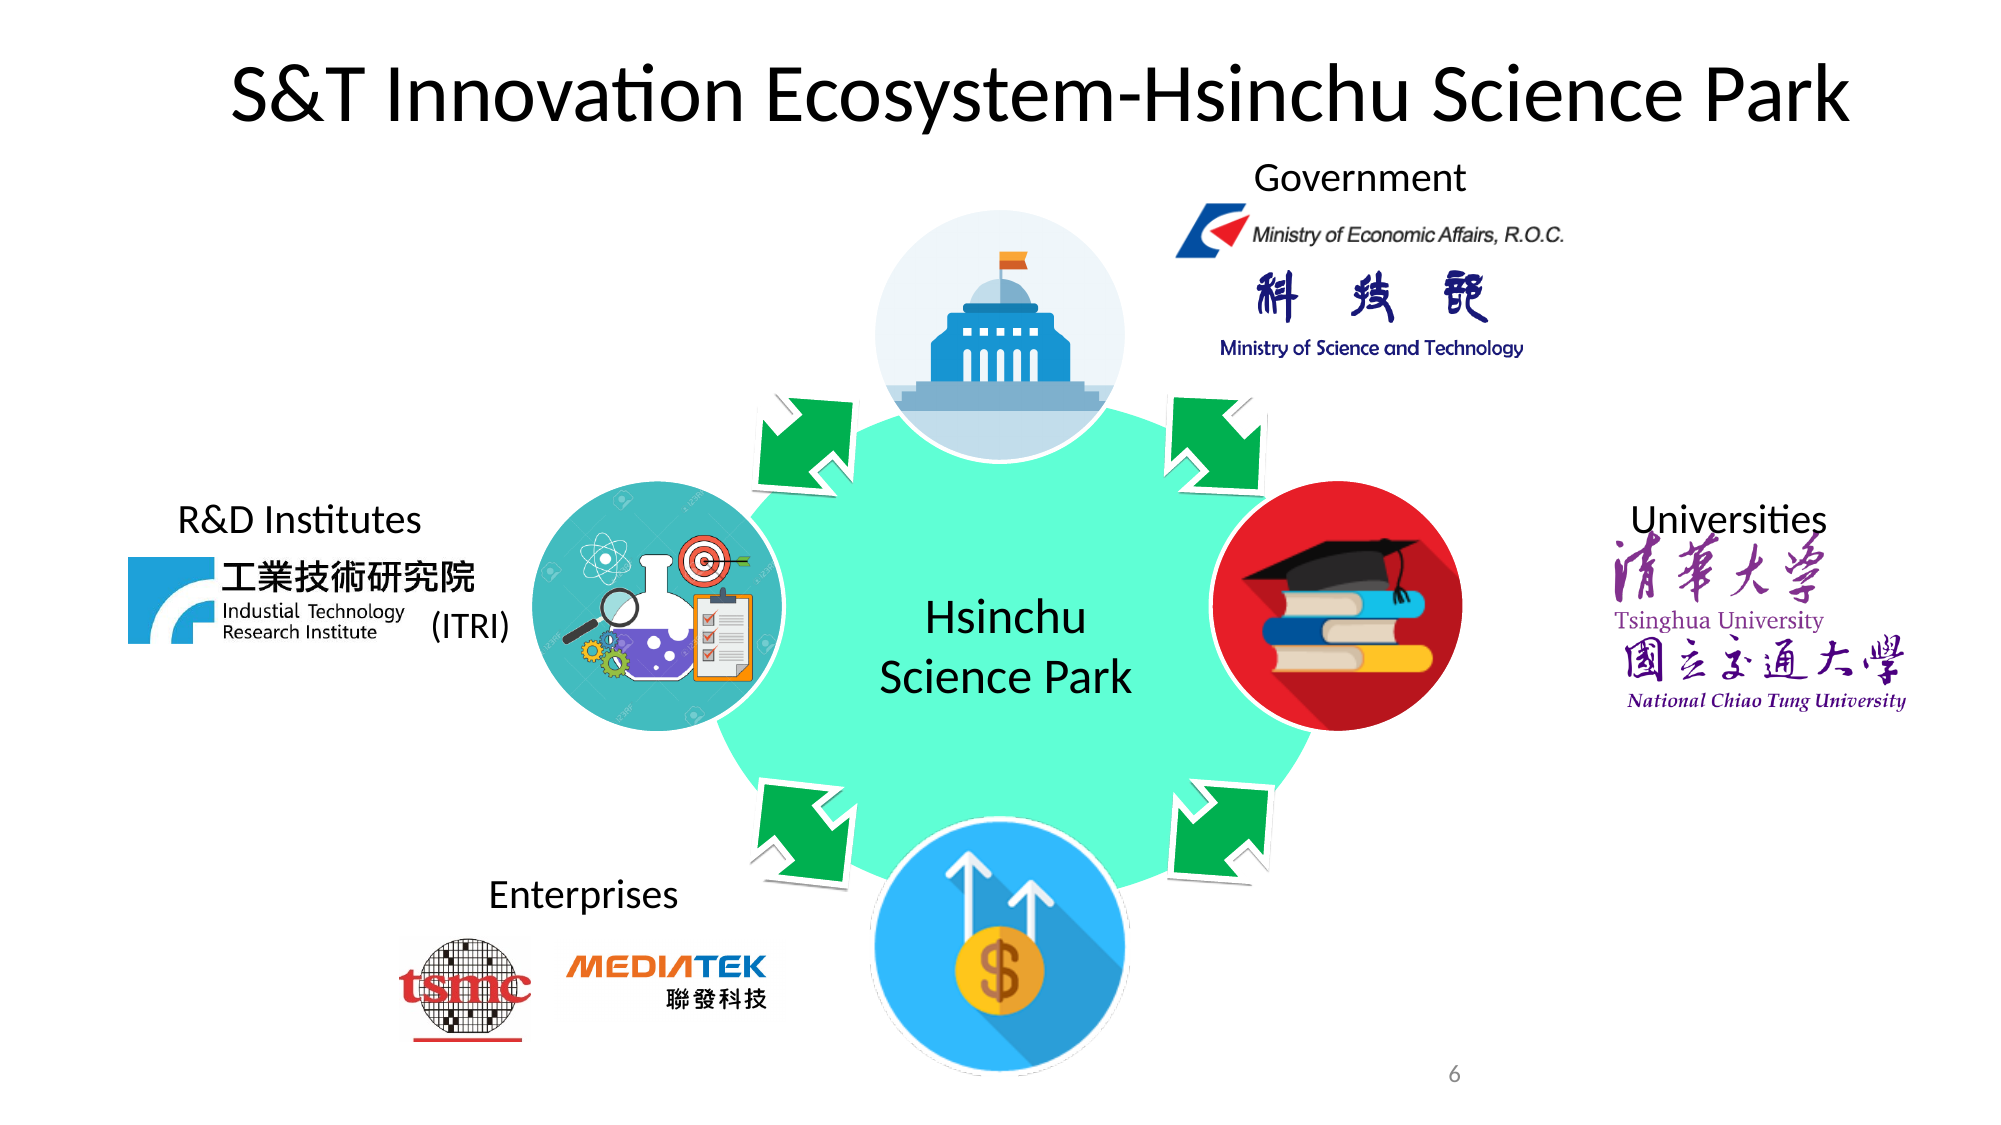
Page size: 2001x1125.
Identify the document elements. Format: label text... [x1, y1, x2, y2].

picture [1168, 175, 1575, 359]
picture [1614, 530, 1824, 633]
text_box Government [1239, 142, 1482, 207]
picture [128, 557, 474, 644]
picture [399, 936, 531, 1042]
picture [554, 939, 786, 1022]
text_box Universities [1615, 484, 1843, 549]
text_box (ITRI) [415, 593, 538, 654]
text_box [530, 207, 1465, 886]
title S&T Innovation Ecosystem-Hsinchu Science Park [151, 0, 1952, 182]
text_box 6 [1433, 1042, 1900, 1103]
text_box Hsinchu Science Park [807, 575, 1205, 713]
text_box R&D Institutes [163, 484, 437, 549]
text_box Enterprises [474, 860, 694, 925]
picture [869, 816, 1131, 1077]
picture [1625, 634, 1906, 712]
